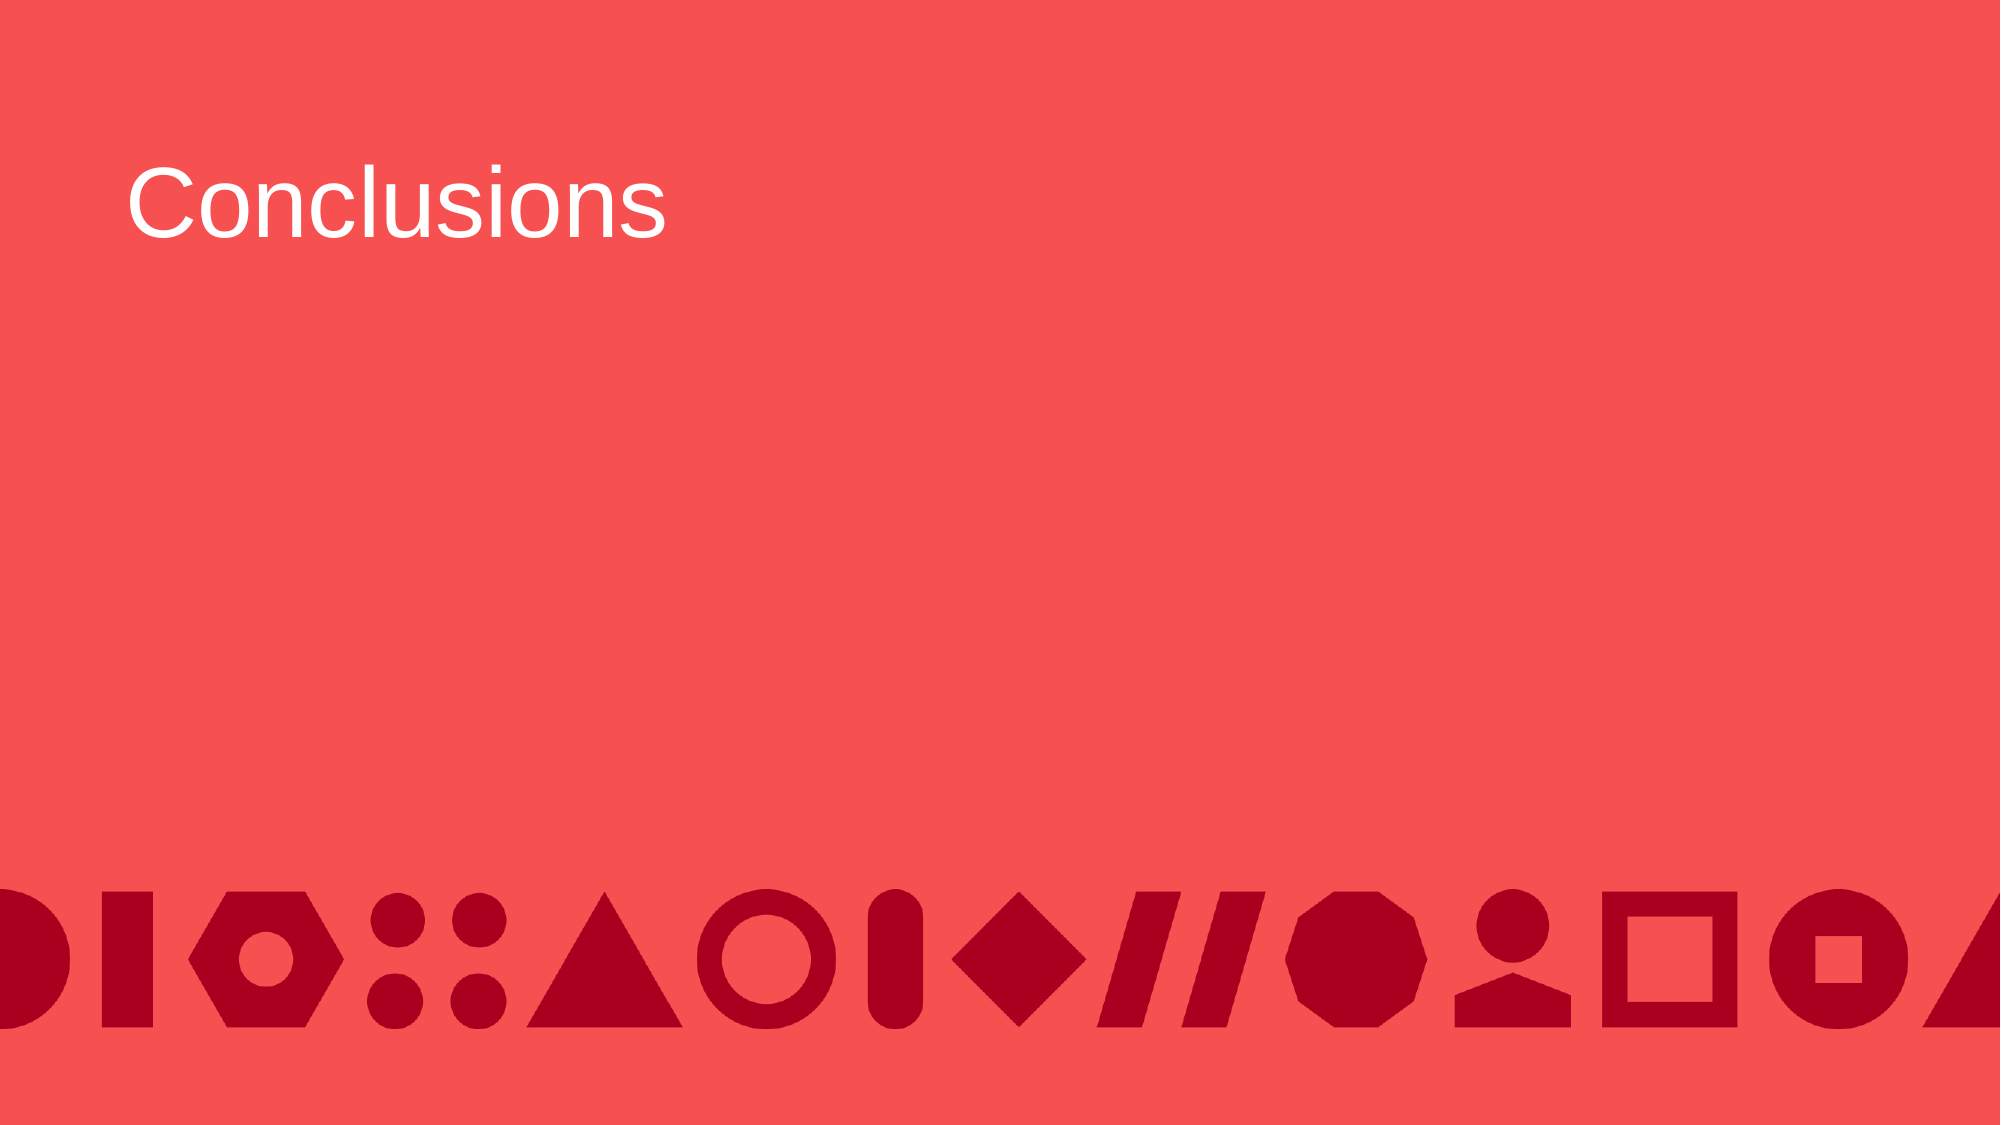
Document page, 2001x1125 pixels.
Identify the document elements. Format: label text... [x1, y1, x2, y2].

list Conclusions [125, 137, 1574, 601]
